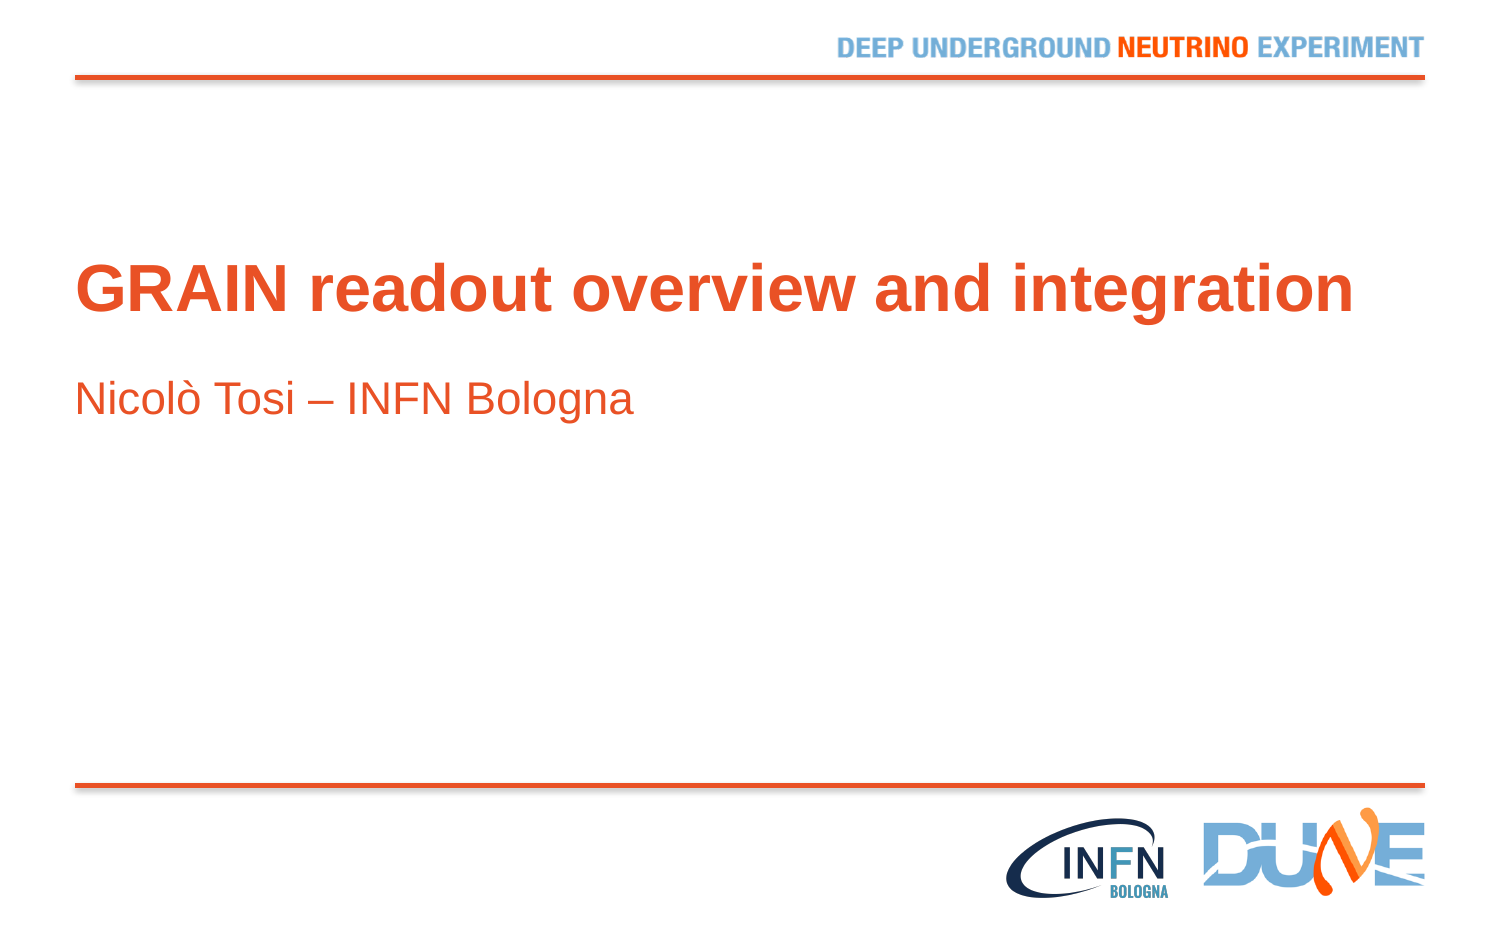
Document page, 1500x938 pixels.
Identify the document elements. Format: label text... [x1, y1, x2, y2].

list Nicolò Tosi – INFN Bologna [74, 368, 1424, 604]
title GRAIN readout overview and integration [75, 168, 1424, 325]
picture [835, 34, 1113, 60]
picture [1116, 32, 1426, 59]
picture [988, 803, 1427, 911]
